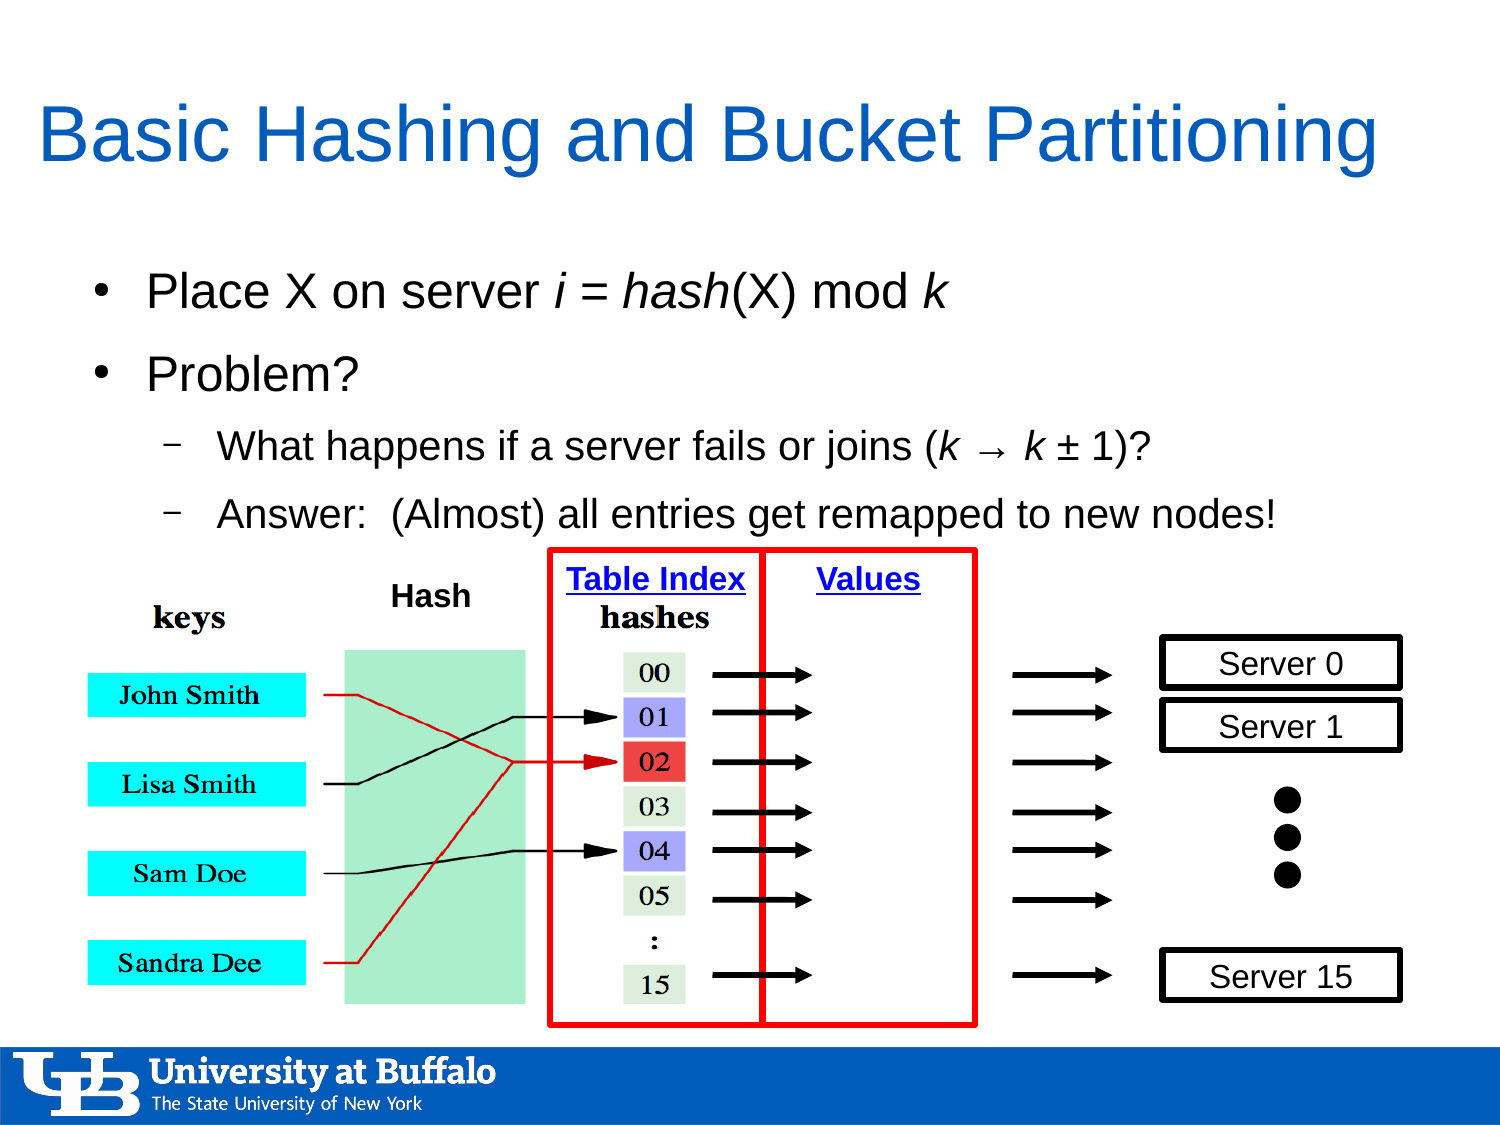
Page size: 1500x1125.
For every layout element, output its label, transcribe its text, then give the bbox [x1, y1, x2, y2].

text_box Server 1 [1162, 699, 1400, 750]
text_box Server 0 [1162, 637, 1400, 688]
picture [87, 549, 549, 1004]
text_box [1275, 825, 1300, 850]
text_box Hash [349, 549, 513, 638]
text_box [1275, 862, 1300, 888]
picture [13, 1052, 496, 1116]
text_box Table Index [549, 549, 762, 1025]
title Basic Hashing and Bucket Partitioning [37, 40, 1388, 228]
list Place X on server i = hash(X) mod k Problem? What happens if a server fails or joins (k → k ± 1)? Answer: (Almost) all entries get remapped to new nodes! [75, 263, 1425, 916]
text_box [1275, 787, 1300, 813]
text_box Values [762, 549, 975, 1025]
text_box Server 15 [1162, 950, 1400, 1000]
